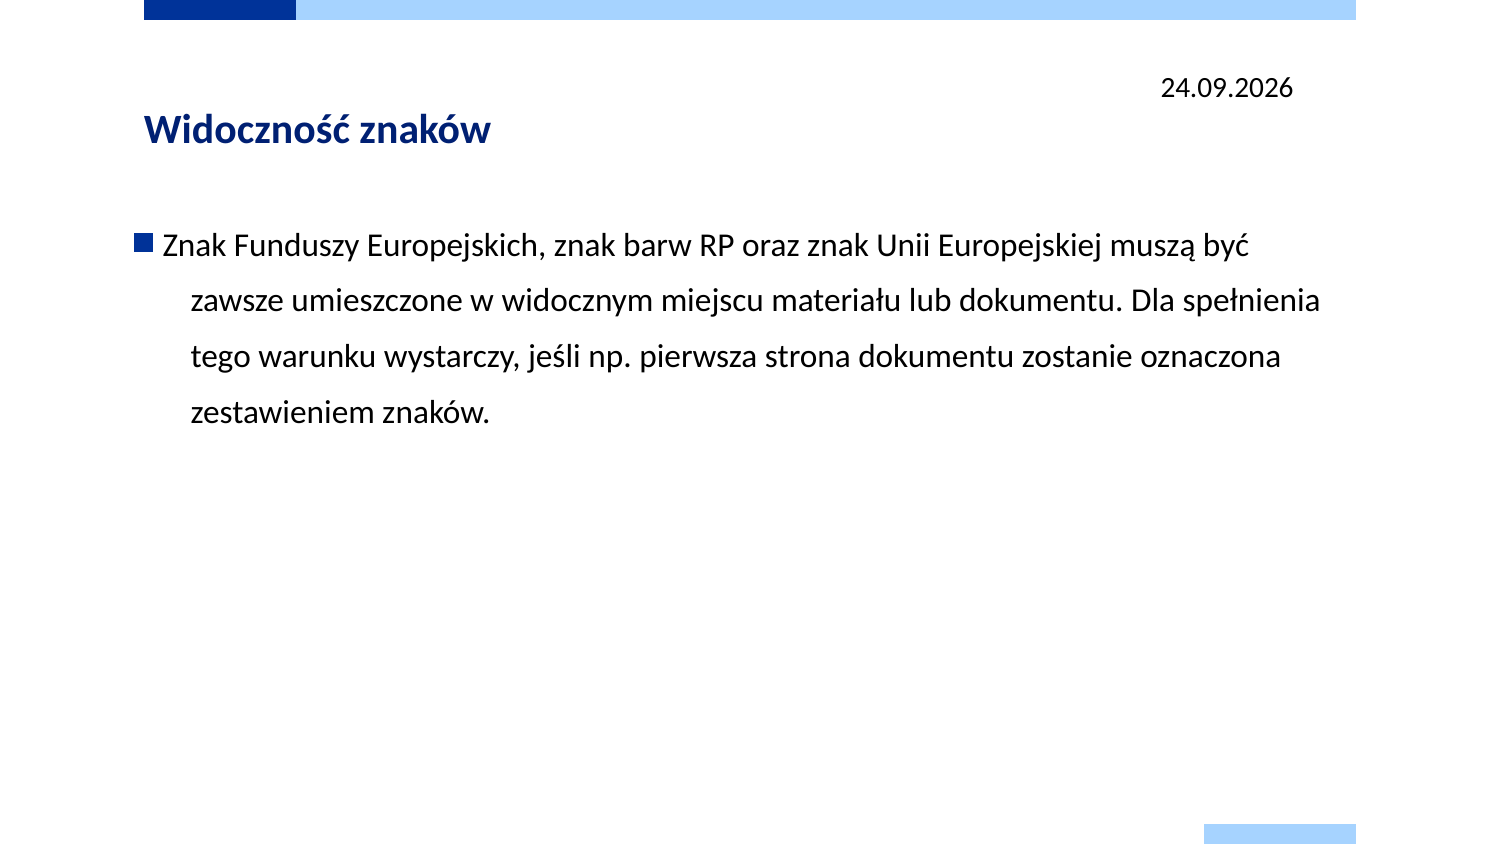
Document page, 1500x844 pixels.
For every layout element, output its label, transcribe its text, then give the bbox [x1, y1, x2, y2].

list Znak Funduszy Europejskich, znak barw RP oraz znak Unii Europejskiej muszą być zawsze umieszczone w widocznym miejscu materiału lub dokumentu. Dla spełnienia tego warunku wystarczy, jeśli np. pierwsza strona dokumentu zostanie oznaczona zestawieniem znaków. [134, 206, 1347, 577]
title Widoczność znaków [143, 101, 1357, 222]
text_box 21.10.2024 [1145, 60, 1347, 102]
